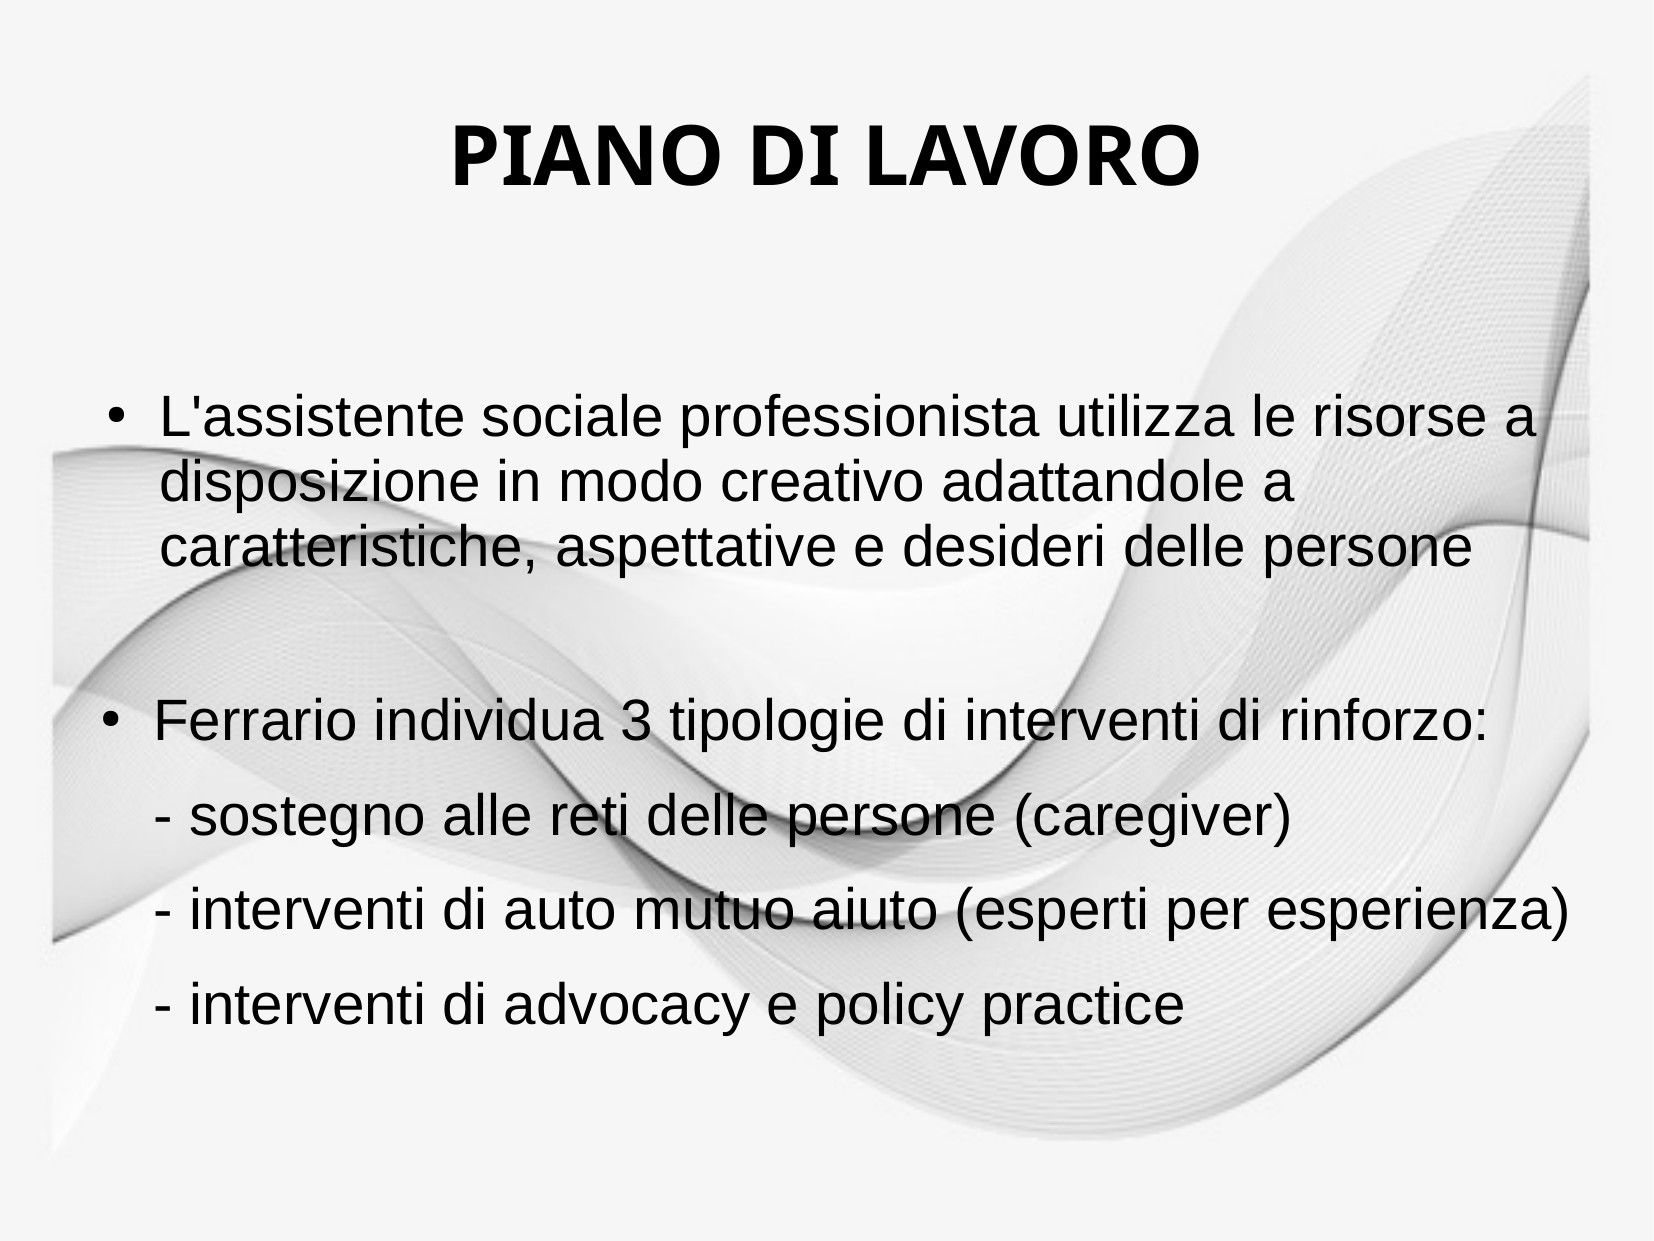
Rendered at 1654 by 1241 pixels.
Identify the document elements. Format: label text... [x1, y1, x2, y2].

picture [0, 0, 1654, 1241]
list L'assistente sociale professionista utilizza le risorse a disposizione in modo creativo adattandole a caratteristiche, aspettative e desideri delle persone [88, 383, 1577, 688]
list Ferrario individua 3 tipologie di interventi di rinforzo: - sostegno alle reti delle persone (caregiver) - interventi di auto mutuo aiuto (esperti per esperienza) - interventi di advocacy e policy practice [82, 688, 1595, 1241]
title PIANO DI LAVORO [82, 49, 1571, 257]
